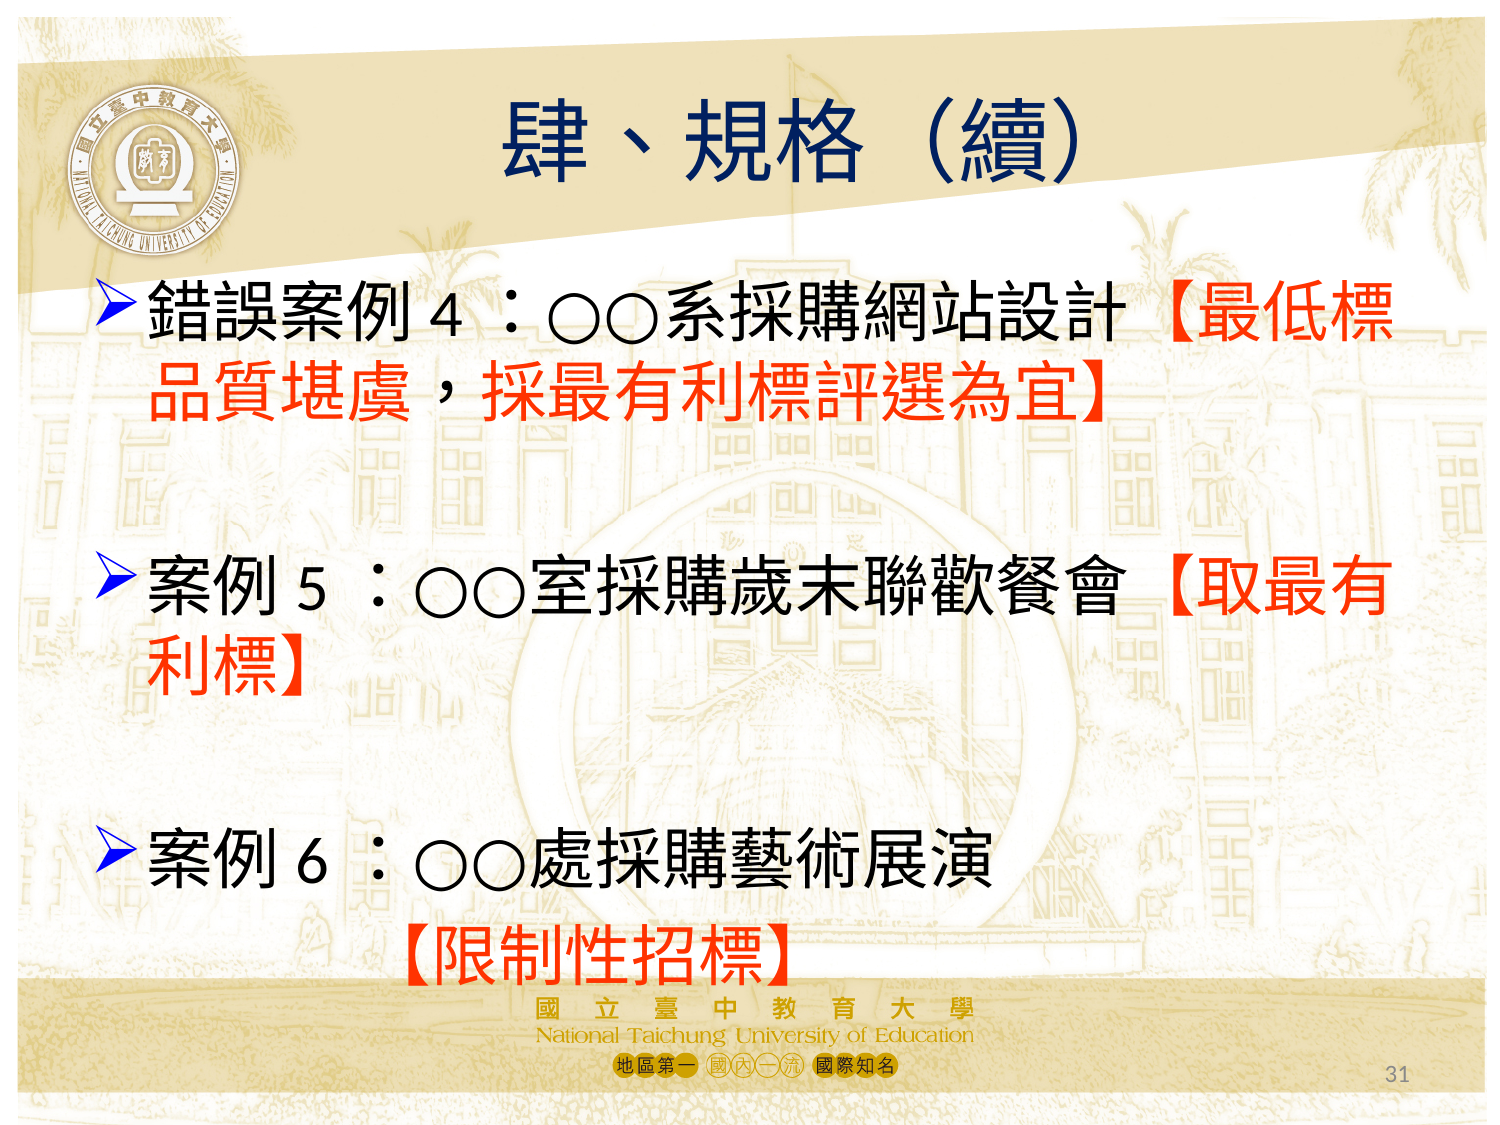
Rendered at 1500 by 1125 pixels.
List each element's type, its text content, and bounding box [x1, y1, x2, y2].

title 肆、規格（續） [336, 45, 1306, 233]
text_box <編號> [1074, 1042, 1426, 1103]
list 錯誤案例4：○○系採購網站設計【最低標品質堪虞，採最有利標評選為宜】 案例5：○○室採購歲末聯歡餐會【取最有利標】 案例6：○○處採購藝術展演 【限制性招標】 [75, 262, 1426, 1005]
picture [0, 0, 1500, 1125]
